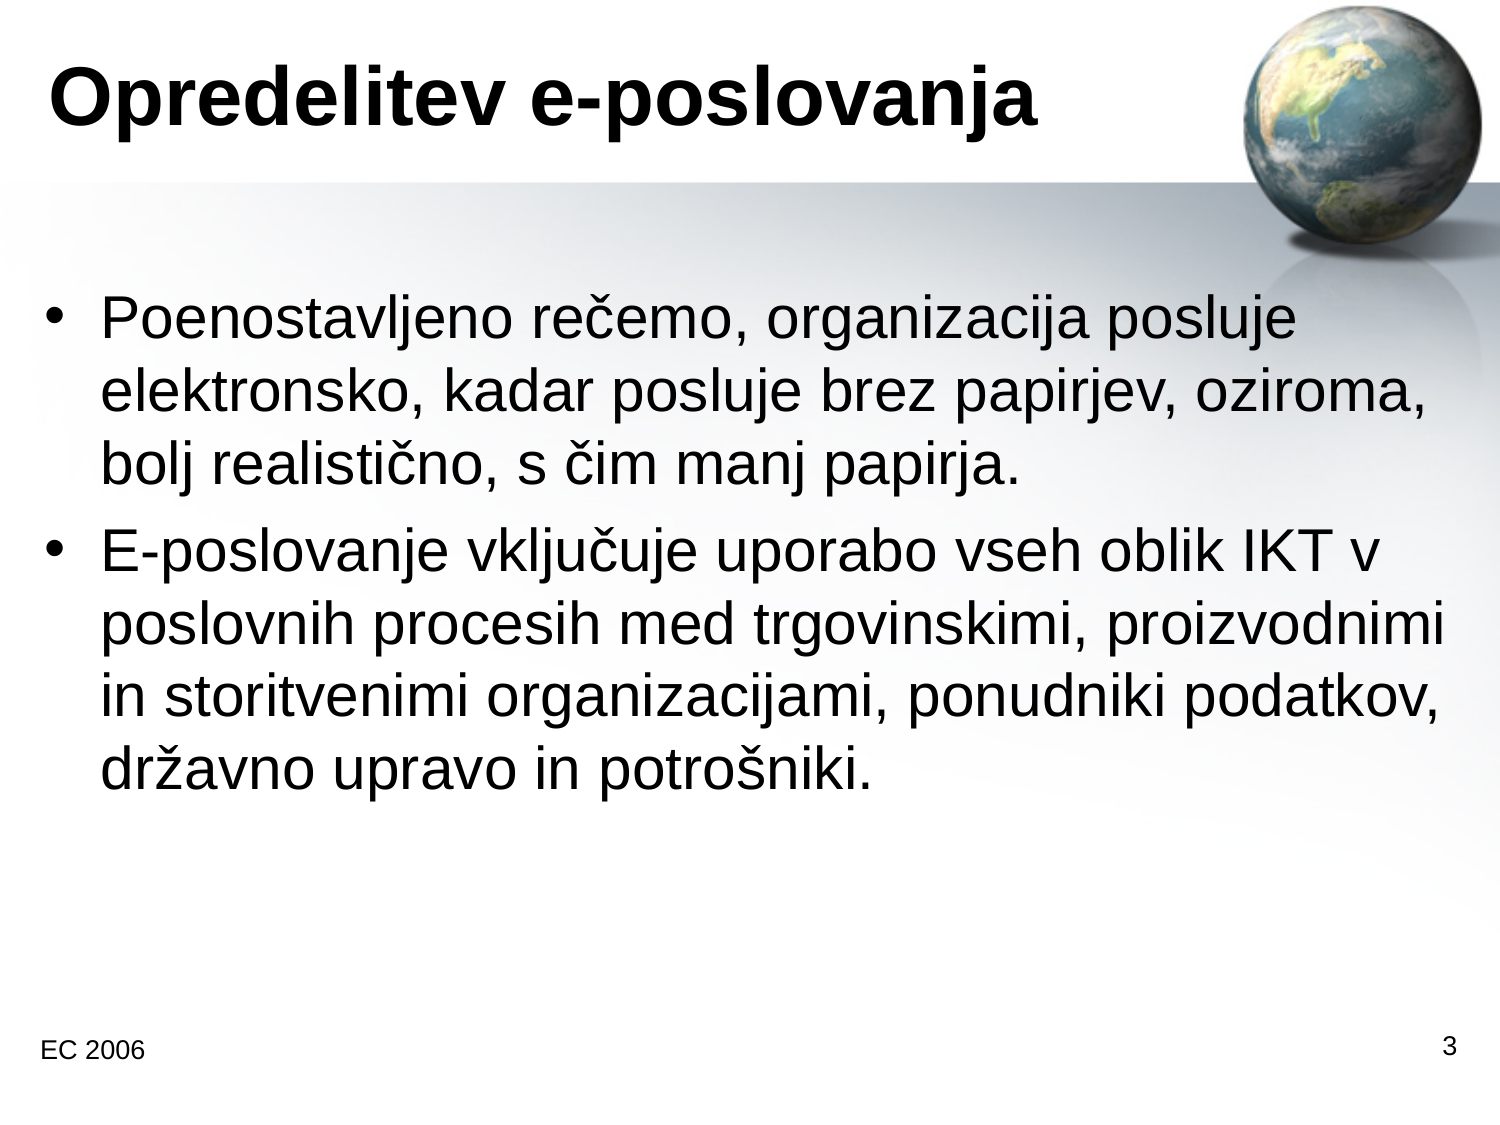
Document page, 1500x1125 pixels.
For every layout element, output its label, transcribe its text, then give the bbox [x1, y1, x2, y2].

text_box EC 2006 [25, 1025, 338, 1101]
picture [0, 0, 1500, 1125]
text_box <number> [1159, 1020, 1473, 1096]
list Poenostavljeno rečemo, organizacija posluje elektronsko, kadar posluje brez papirjev, oziroma, bolj realistično, s čim manj papirja. E-poslovanje vključuje uporabo vseh oblik IKT v poslovnih procesih med trgovinskimi, proizvodnimi in storitvenimi organizacijami, ponudniki podatkov, državno upravo in potrošniki. [29, 271, 1471, 995]
title Opredelitev e-poslovanja [33, 22, 1239, 162]
